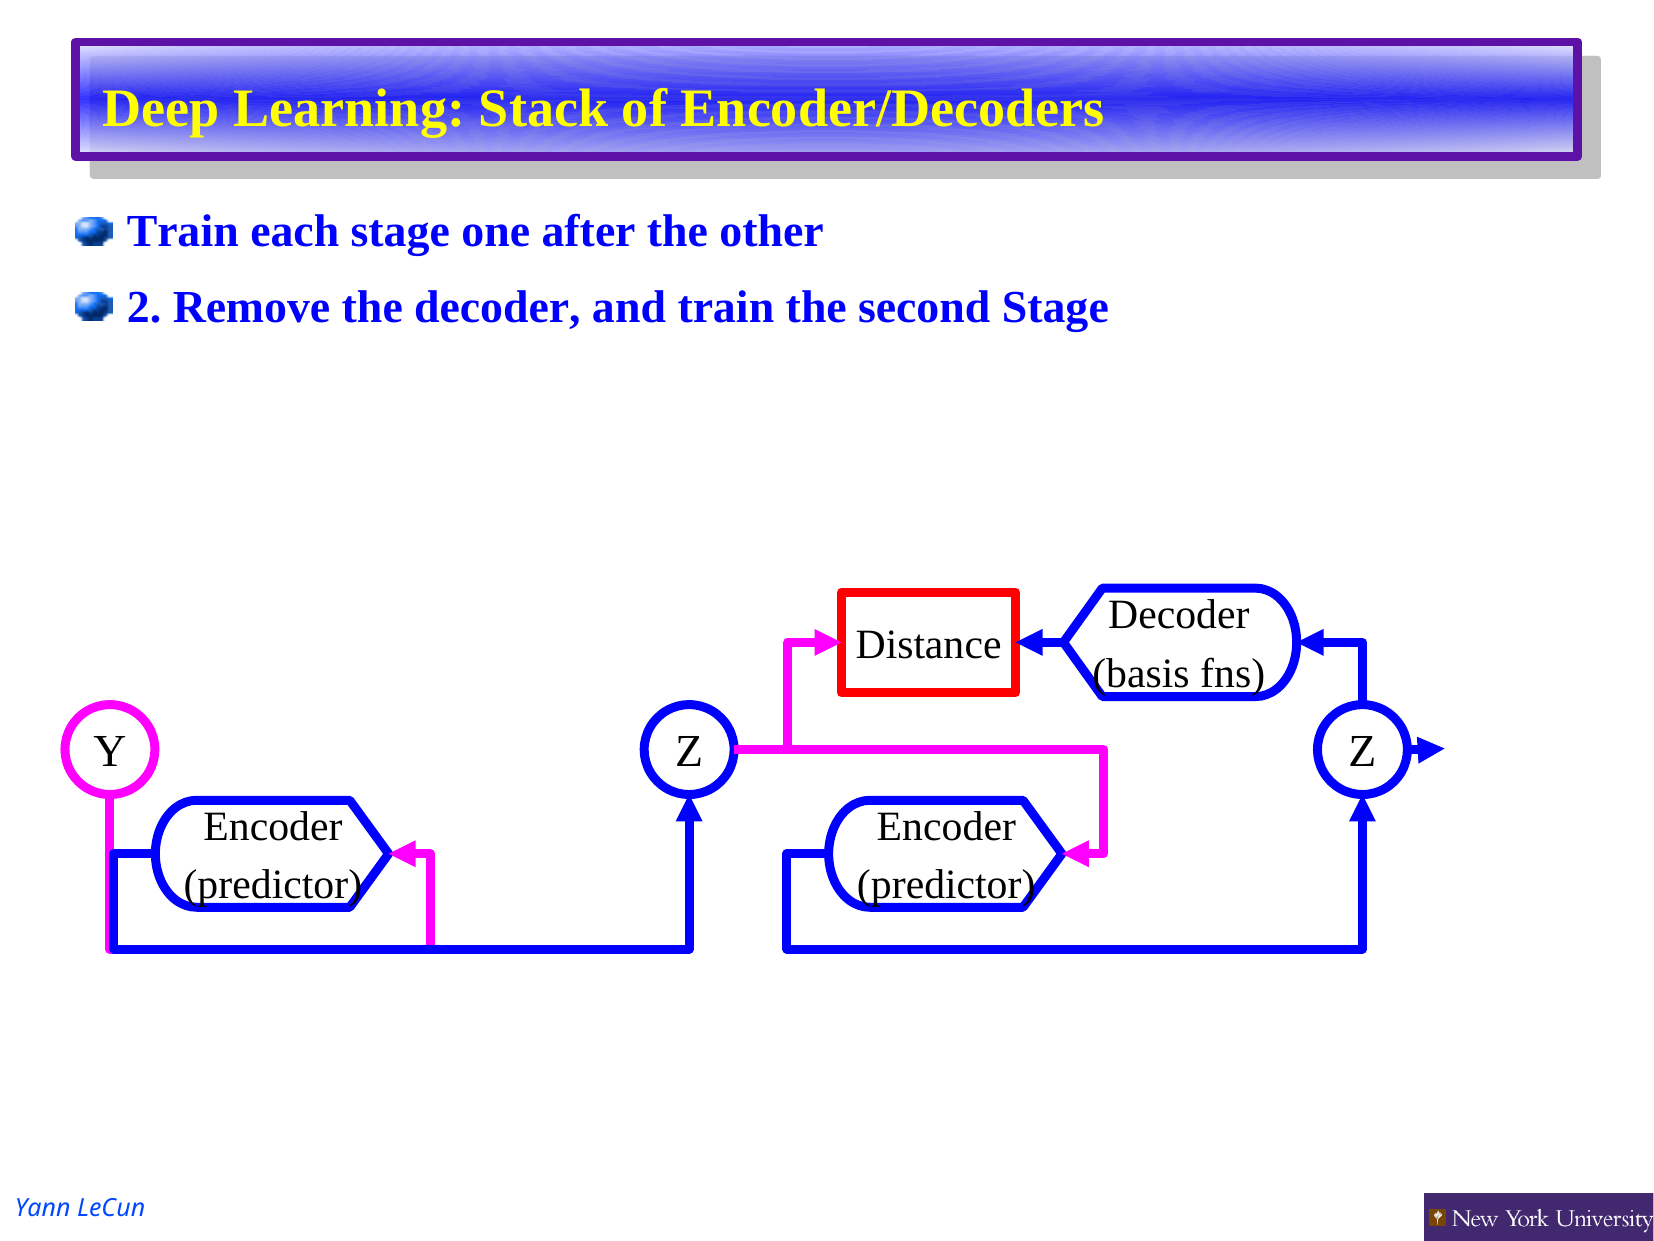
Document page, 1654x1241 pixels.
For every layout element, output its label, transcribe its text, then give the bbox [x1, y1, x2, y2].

picture [1424, 1193, 1654, 1241]
text_box Z [1317, 704, 1408, 795]
text_box Distance [841, 592, 1016, 693]
text_box Encoder (predictor) [828, 800, 1062, 908]
text_box Y [64, 704, 155, 795]
list Train each stage one after the other 2. Remove the decoder, and train the second Stage [75, 205, 1562, 338]
text_box Z [644, 704, 734, 795]
title Deep Learning: Stack of Encoder/Decoders [75, 41, 1578, 157]
text_box Encoder (predictor) [155, 800, 389, 908]
text_box Decoder (basis fns) [1063, 588, 1297, 697]
